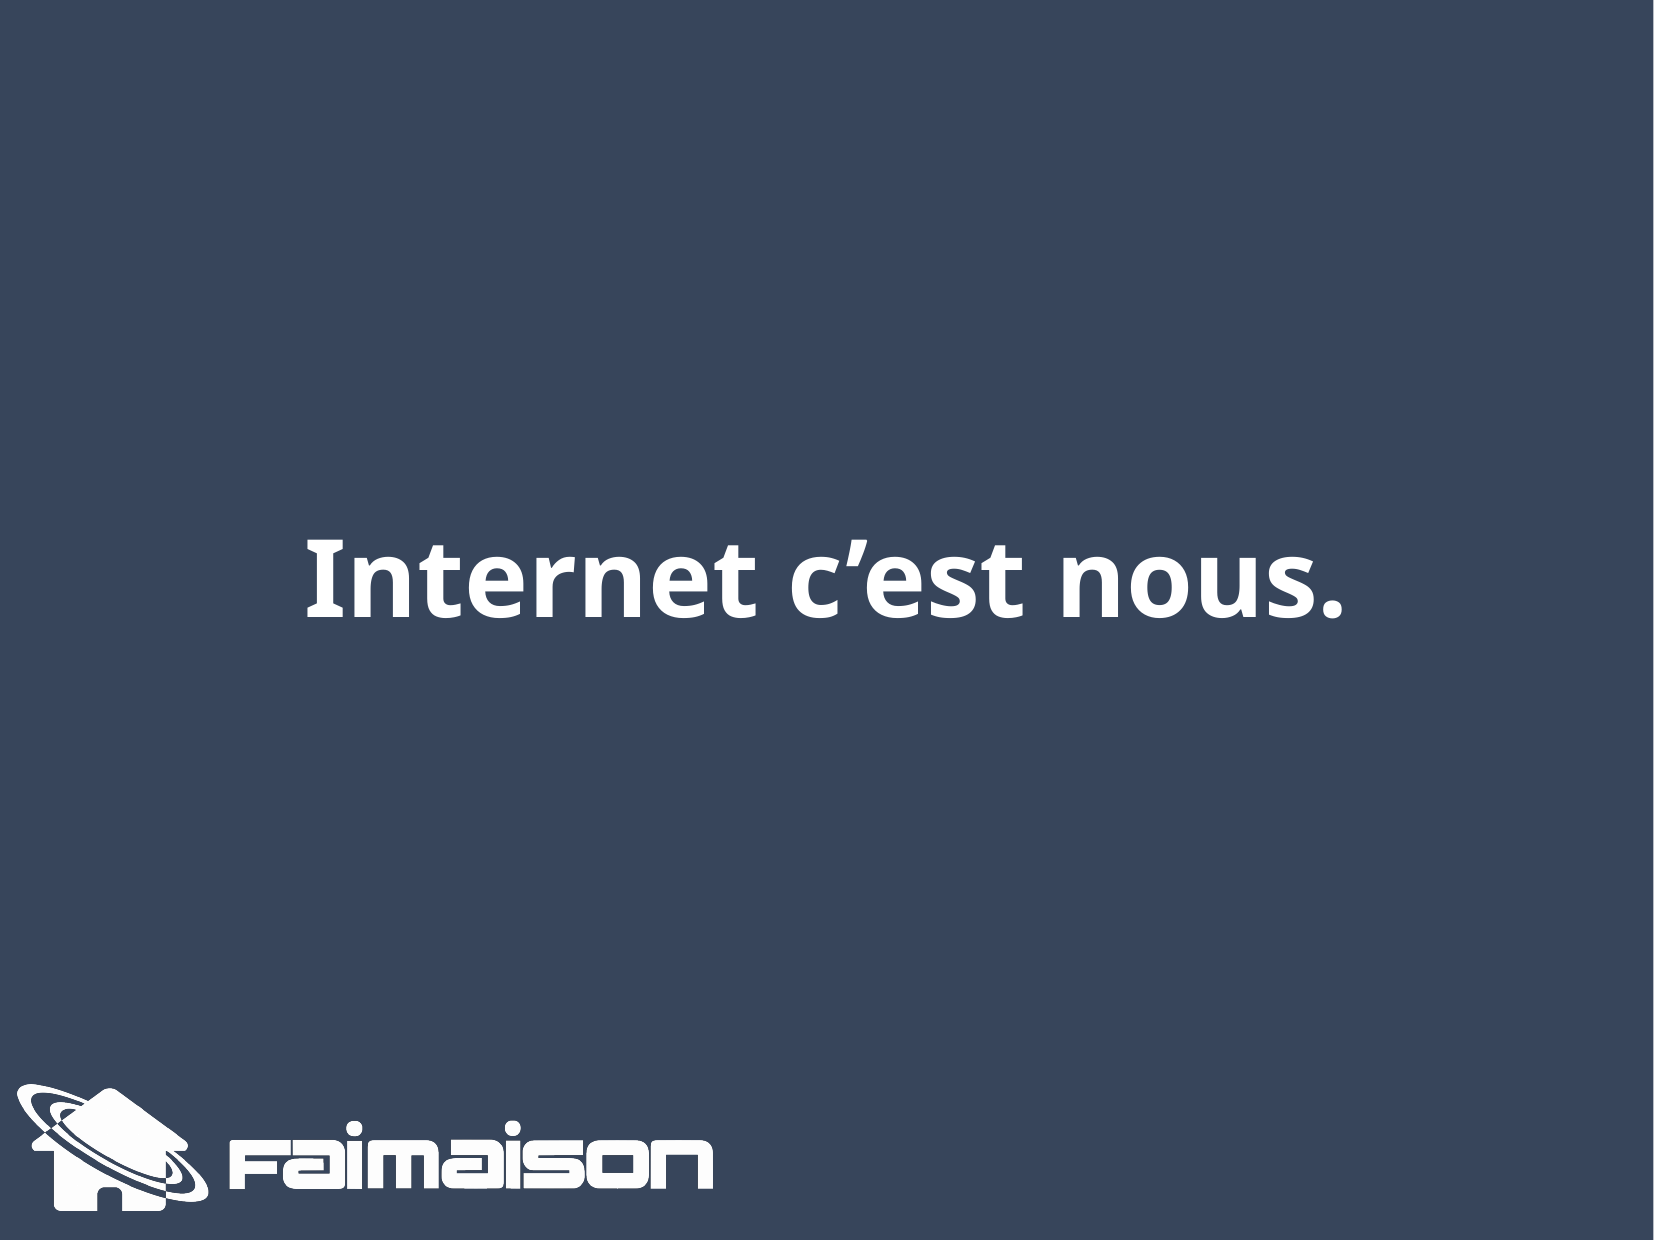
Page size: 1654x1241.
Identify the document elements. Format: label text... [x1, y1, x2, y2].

picture [17, 1084, 713, 1211]
title Internet c’est nous. [82, 396, 1571, 756]
